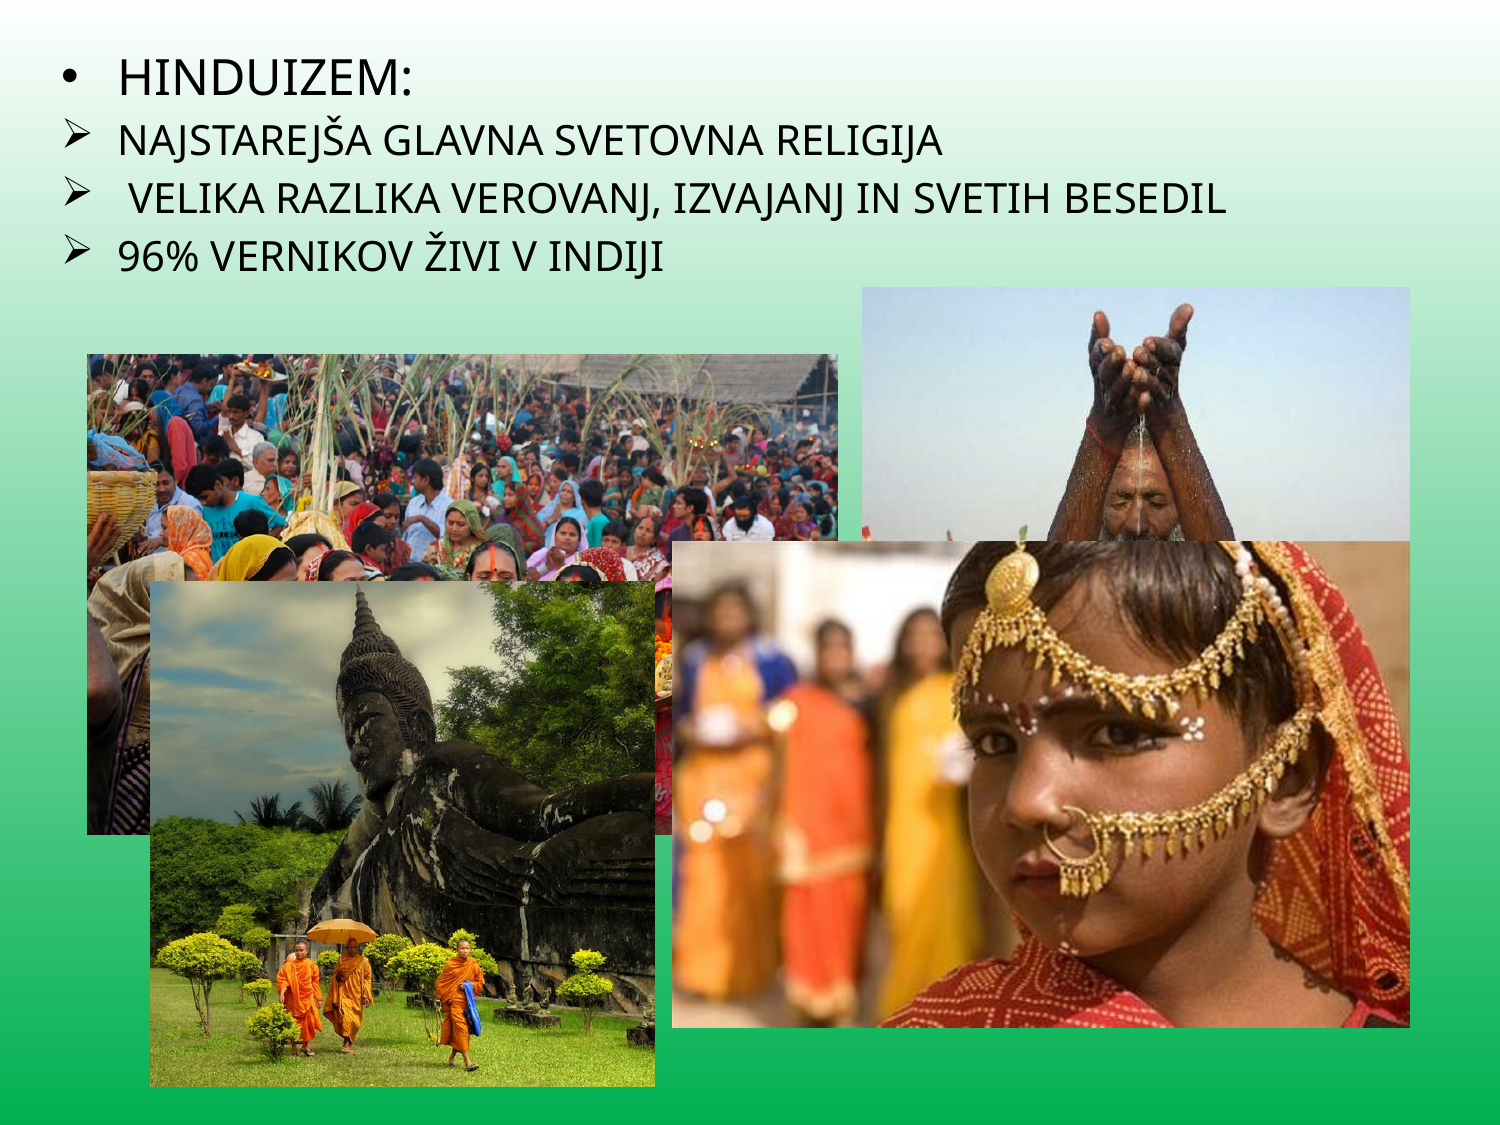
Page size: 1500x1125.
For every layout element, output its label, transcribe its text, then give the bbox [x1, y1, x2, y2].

picture [87, 287, 1410, 1087]
list HINDUIZEM: NAJSTAREJŠA GLAVNA SVETOVNA RELIGIJA VELIKA RAZLIKA VEROVANJ, IZVAJANJ IN SVETIH BESEDIL 96% VERNIKOV ŽIVI V INDIJI [46, 37, 1422, 388]
